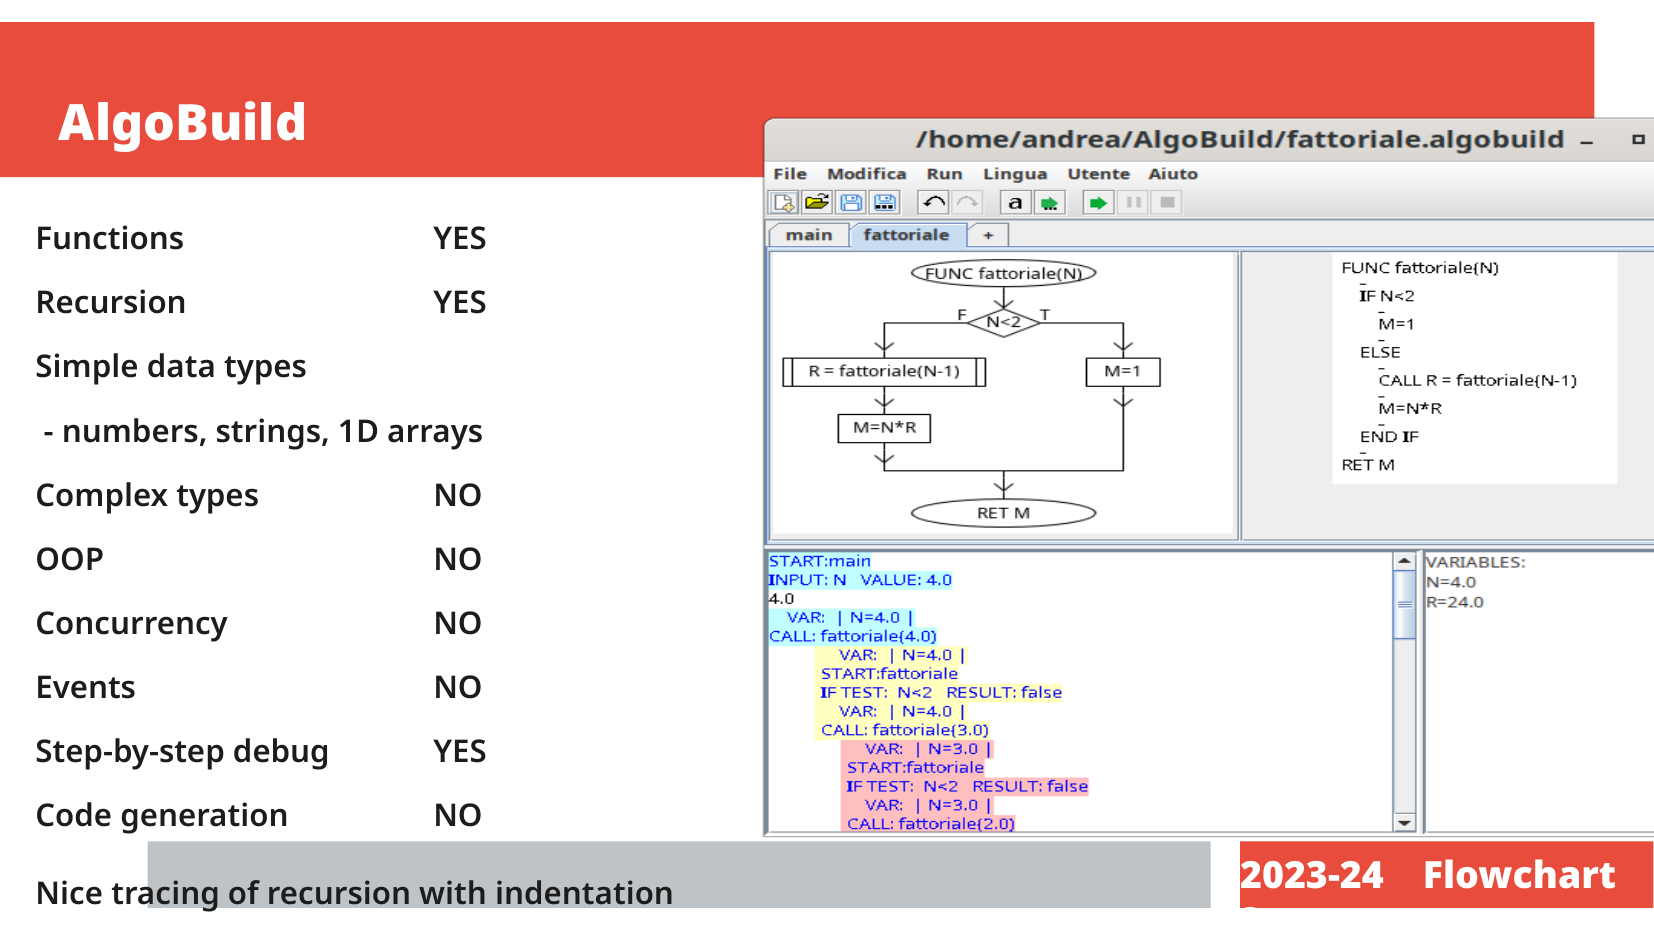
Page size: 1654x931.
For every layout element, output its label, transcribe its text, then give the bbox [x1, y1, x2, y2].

picture [749, 109, 1654, 848]
list Functions YES Recursion YES Simple data types - numbers, strings, 1D arrays Complex types NO OOP NO Concurrency NO Events NO Step-by-step debug YES Code generation NO Nice tracing of recursion with indentation [35, 194, 768, 922]
title AlgoBuild [59, 44, 1595, 156]
